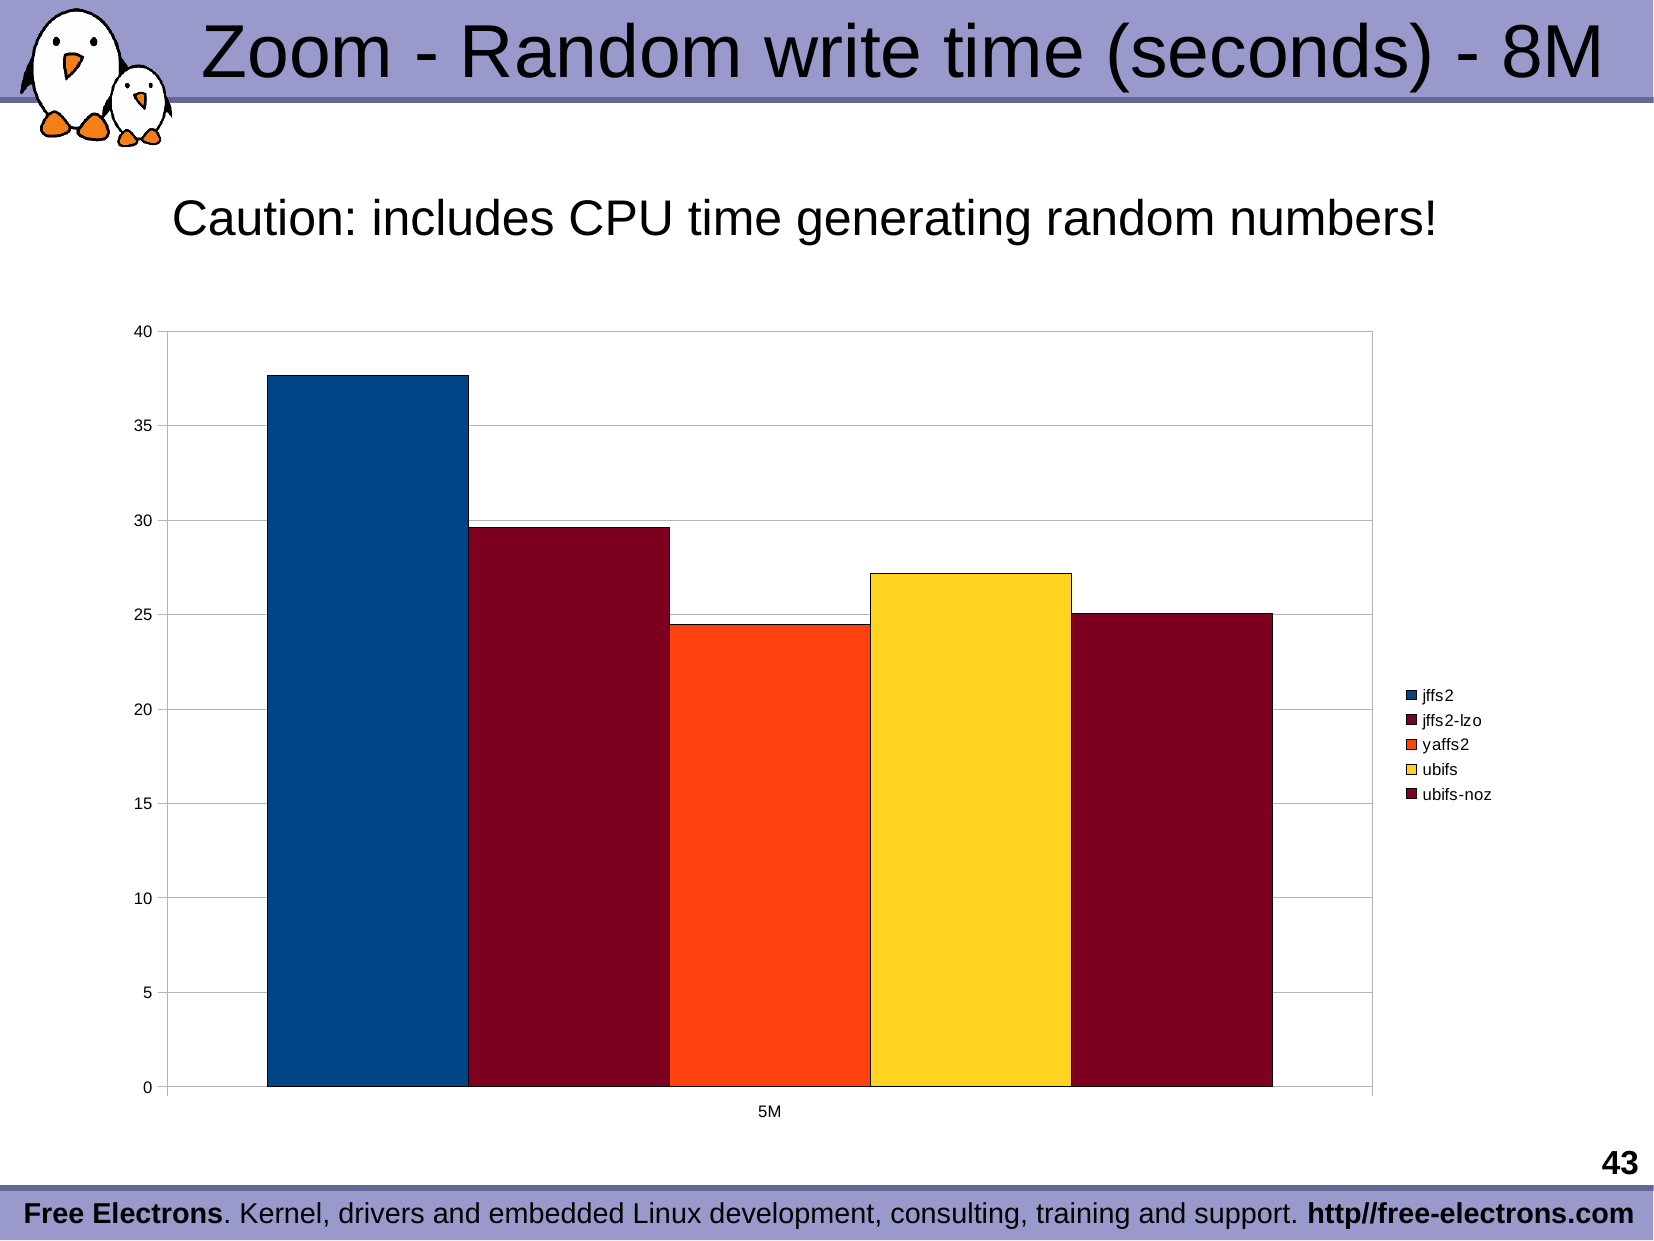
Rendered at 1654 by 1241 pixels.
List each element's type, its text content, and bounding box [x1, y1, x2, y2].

text_box Caution: includes CPU time generating random numbers! [171, 190, 1439, 253]
title Zoom - Random write time (seconds) - 8M [178, 4, 1631, 98]
chart [105, 304, 1518, 1155]
picture [20, 8, 172, 147]
